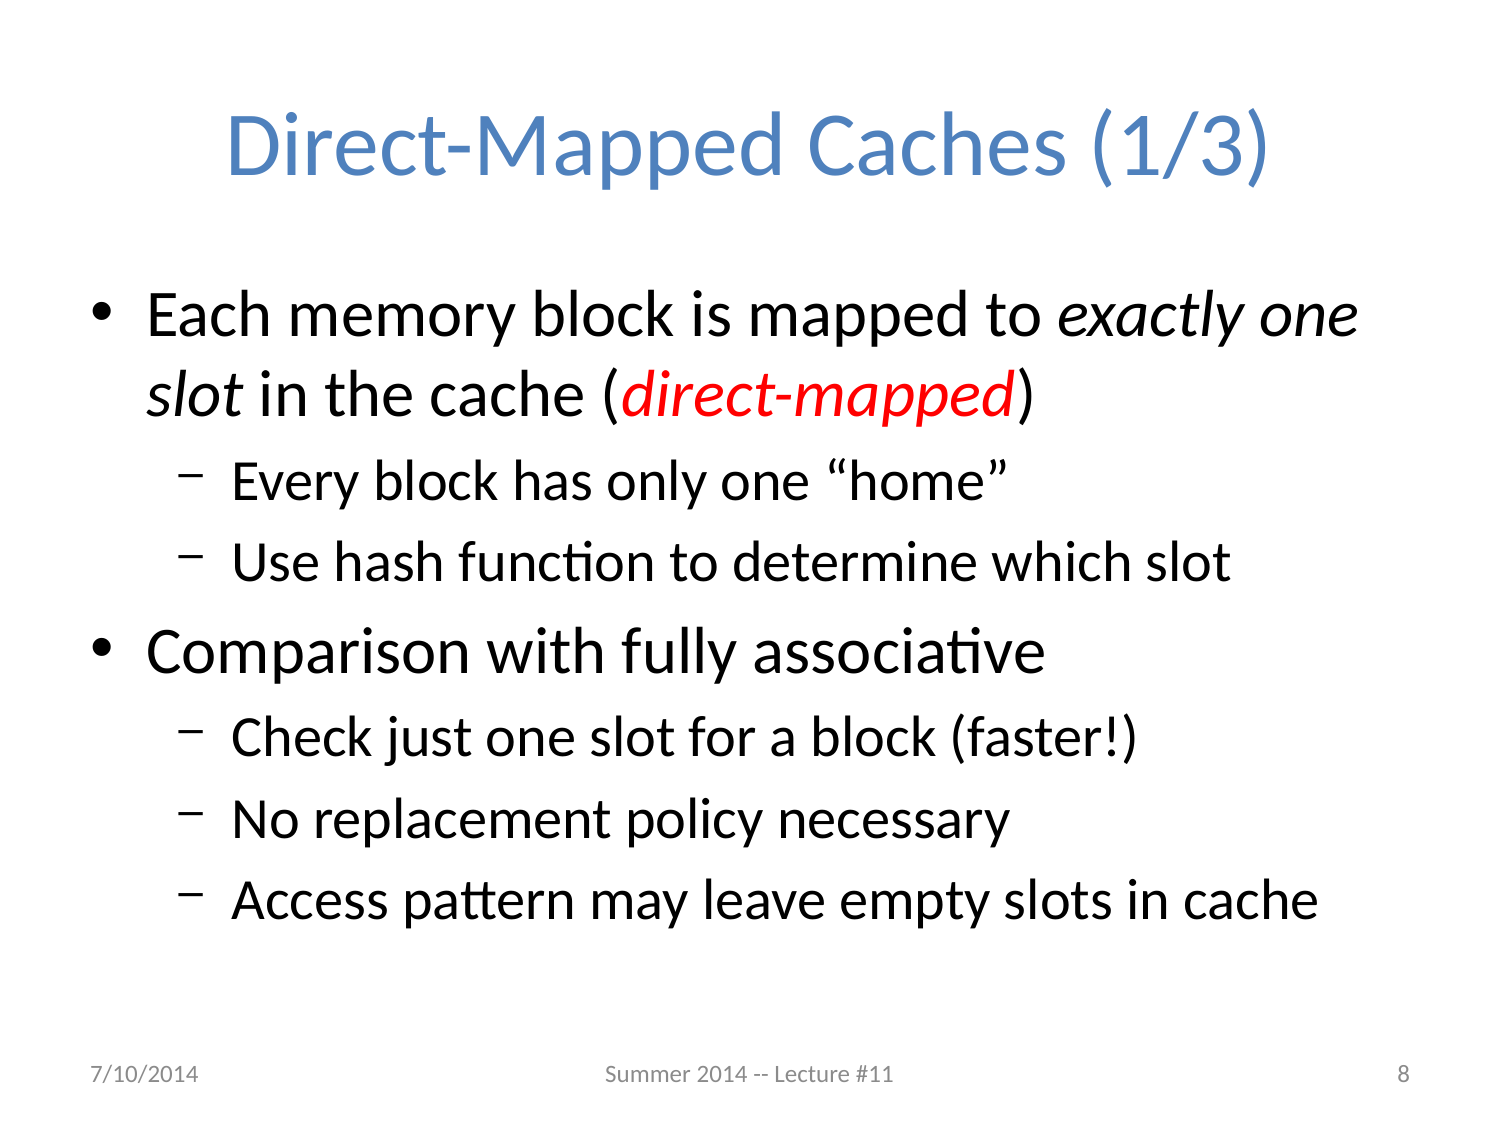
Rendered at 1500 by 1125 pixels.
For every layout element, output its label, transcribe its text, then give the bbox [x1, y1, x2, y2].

slide_number <number> [1074, 1042, 1425, 1103]
footer Summer 2014 -- Lecture #11 [512, 1042, 988, 1103]
slide_number 7/10/2014 [75, 1042, 425, 1103]
list Each memory block is mapped to exactly one slot in the cache (direct-mapped) Every block has only one “home” Use hash function to determine which slot Comparison with fully associative Check just one slot for a block (faster!) No replacement policy necessary Access pattern may leave empty slots in cache [75, 262, 1425, 1073]
title Direct-Mapped Caches (1/3) [75, 45, 1425, 233]
